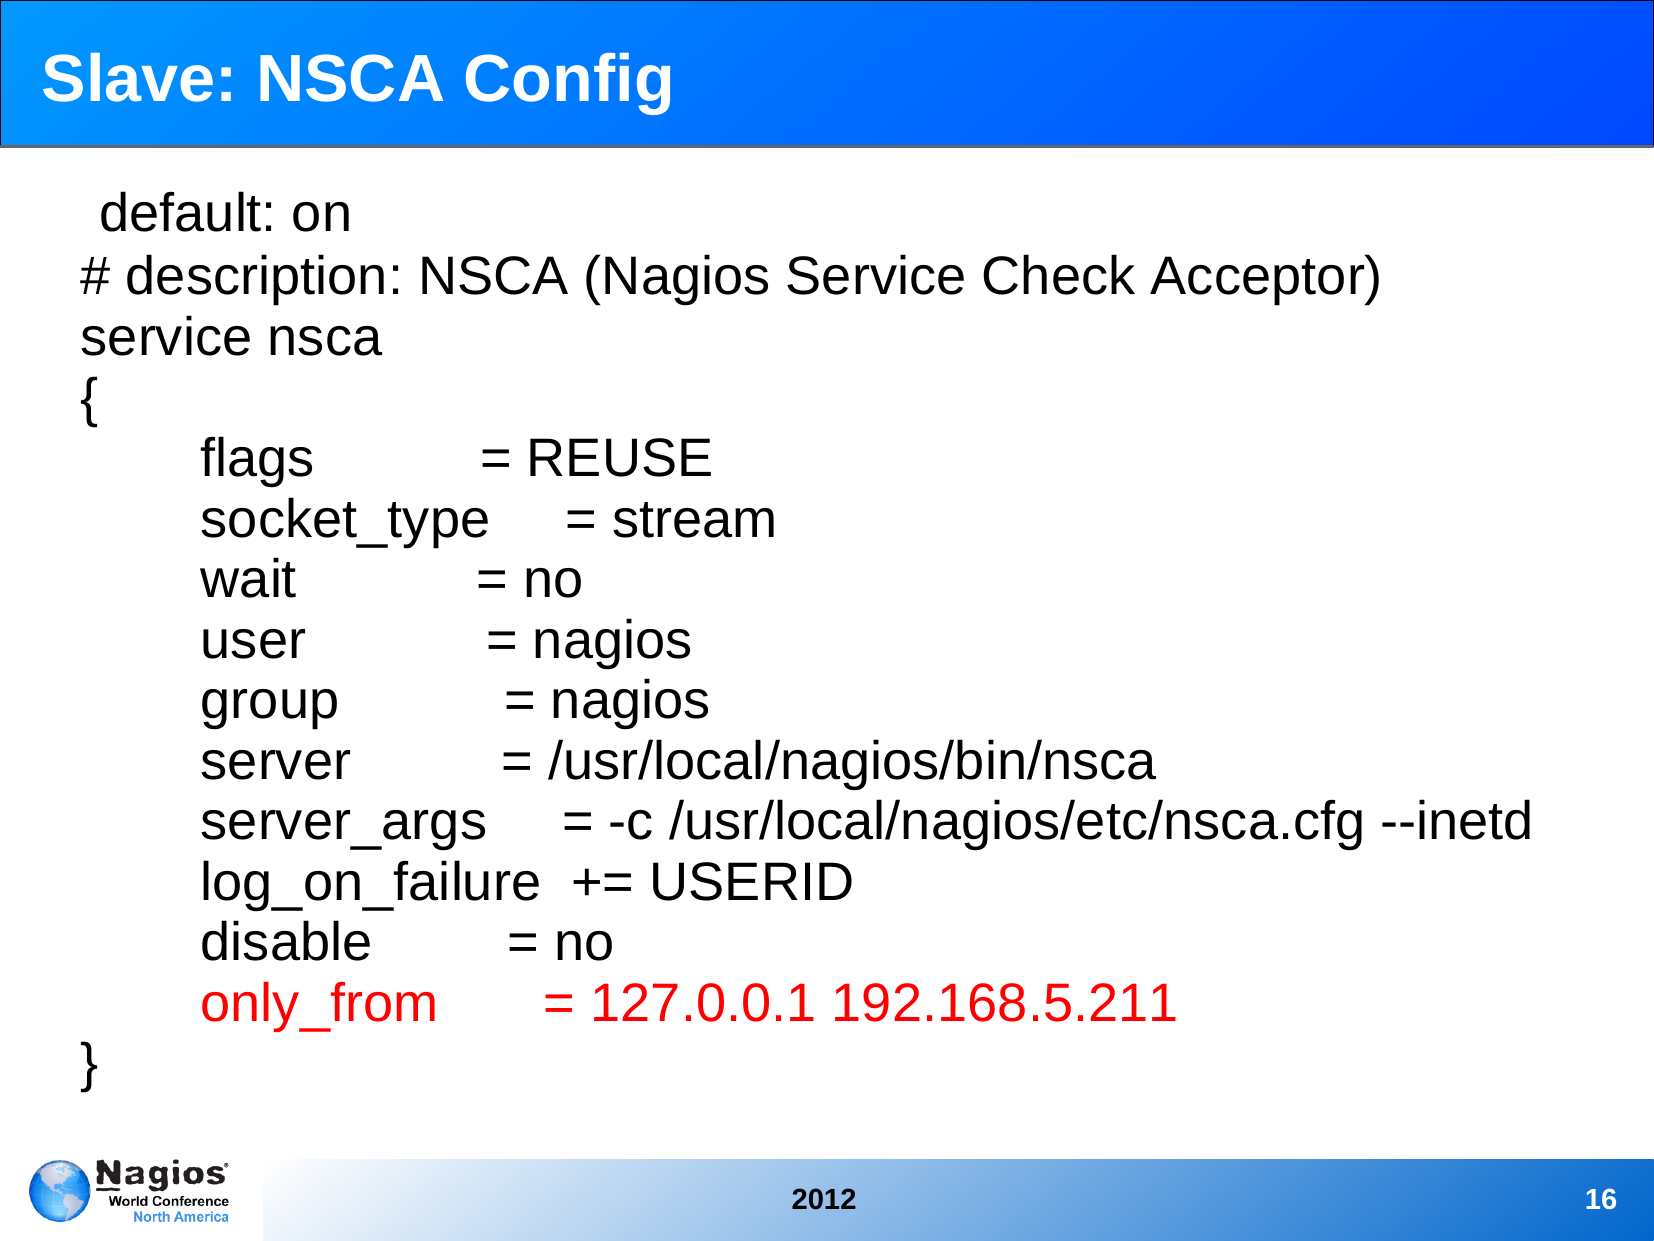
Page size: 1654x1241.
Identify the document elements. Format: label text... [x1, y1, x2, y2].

picture [29, 1159, 229, 1235]
subtitle default: on # description: NSCA (Nagios Service Check Acceptor) service nsca { flags = REUSE socket_type = stream wait = no user = nagios group = nagios server = /usr/local/nagios/bin/nsca server_args = -c /usr/local/nagios/etc/nsca.cfg --inetd log_on_failure += USERID disable = no only_from = 127.0.0.1 192.168.5.211 } [80, 171, 1569, 1154]
title Slave: NSCA Config [41, 36, 1248, 120]
